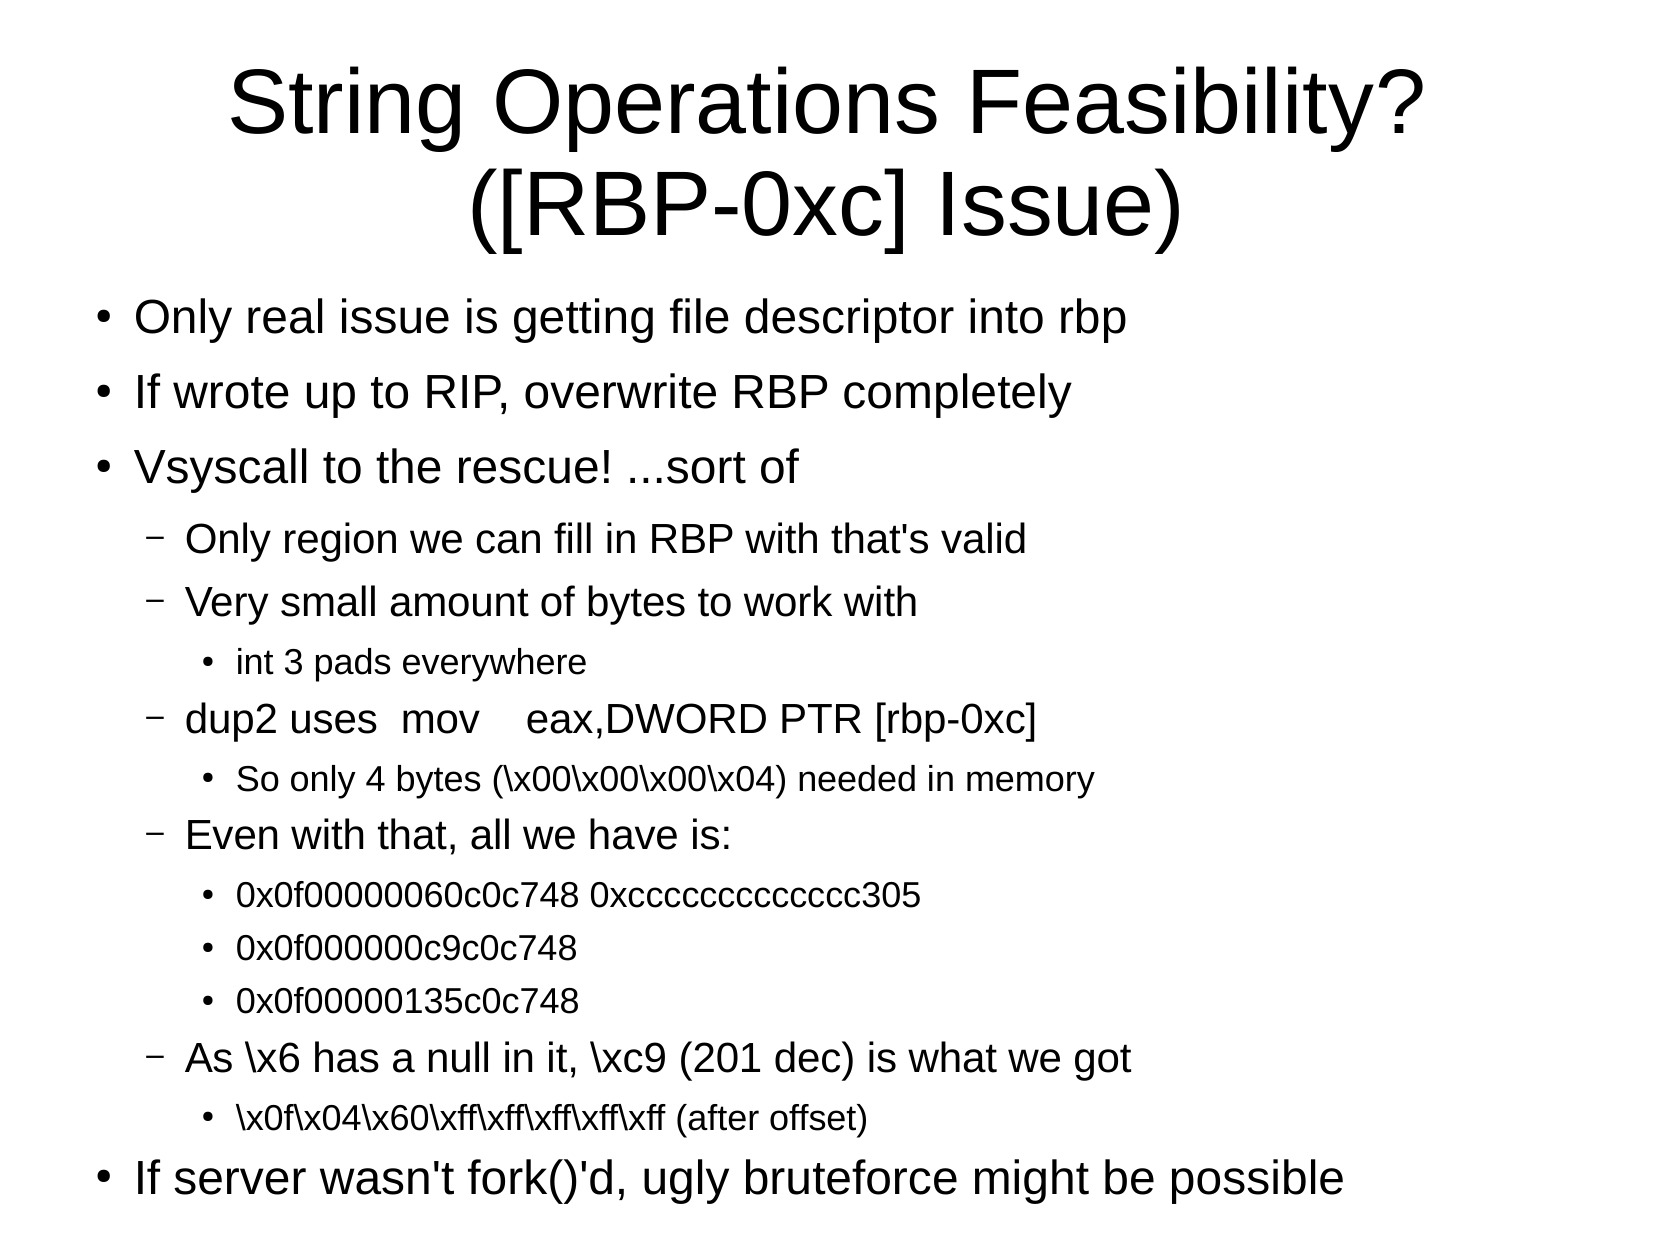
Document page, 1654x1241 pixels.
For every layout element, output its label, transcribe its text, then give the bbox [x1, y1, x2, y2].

list Only real issue is getting file descriptor into rbp If wrote up to RIP, overwrite RBP completely Vsyscall to the rescue! ...sort of Only region we can fill in RBP with that's valid Very small amount of bytes to work with int 3 pads everywhere dup2 uses mov eax,DWORD PTR [rbp-0xc] So only 4 bytes (\x00\x00\x00\x04) needed in memory Even with that, all we have is: 0x0f00000060c0c748 0xccccccccccccc305 0x0f000000c9c0c748 0x0f00000135c0c748 As \x6 has a null in it, \xc9 (201 dec) is what we got \x0f\x04\x60\xff\xff\xff\xff\xff (after offset) If server wasn't fork()'d, ugly bruteforce might be possible [82, 290, 1621, 1216]
title String Operations Feasibility? ([RBP-0xc] Issue) [82, 49, 1571, 257]
